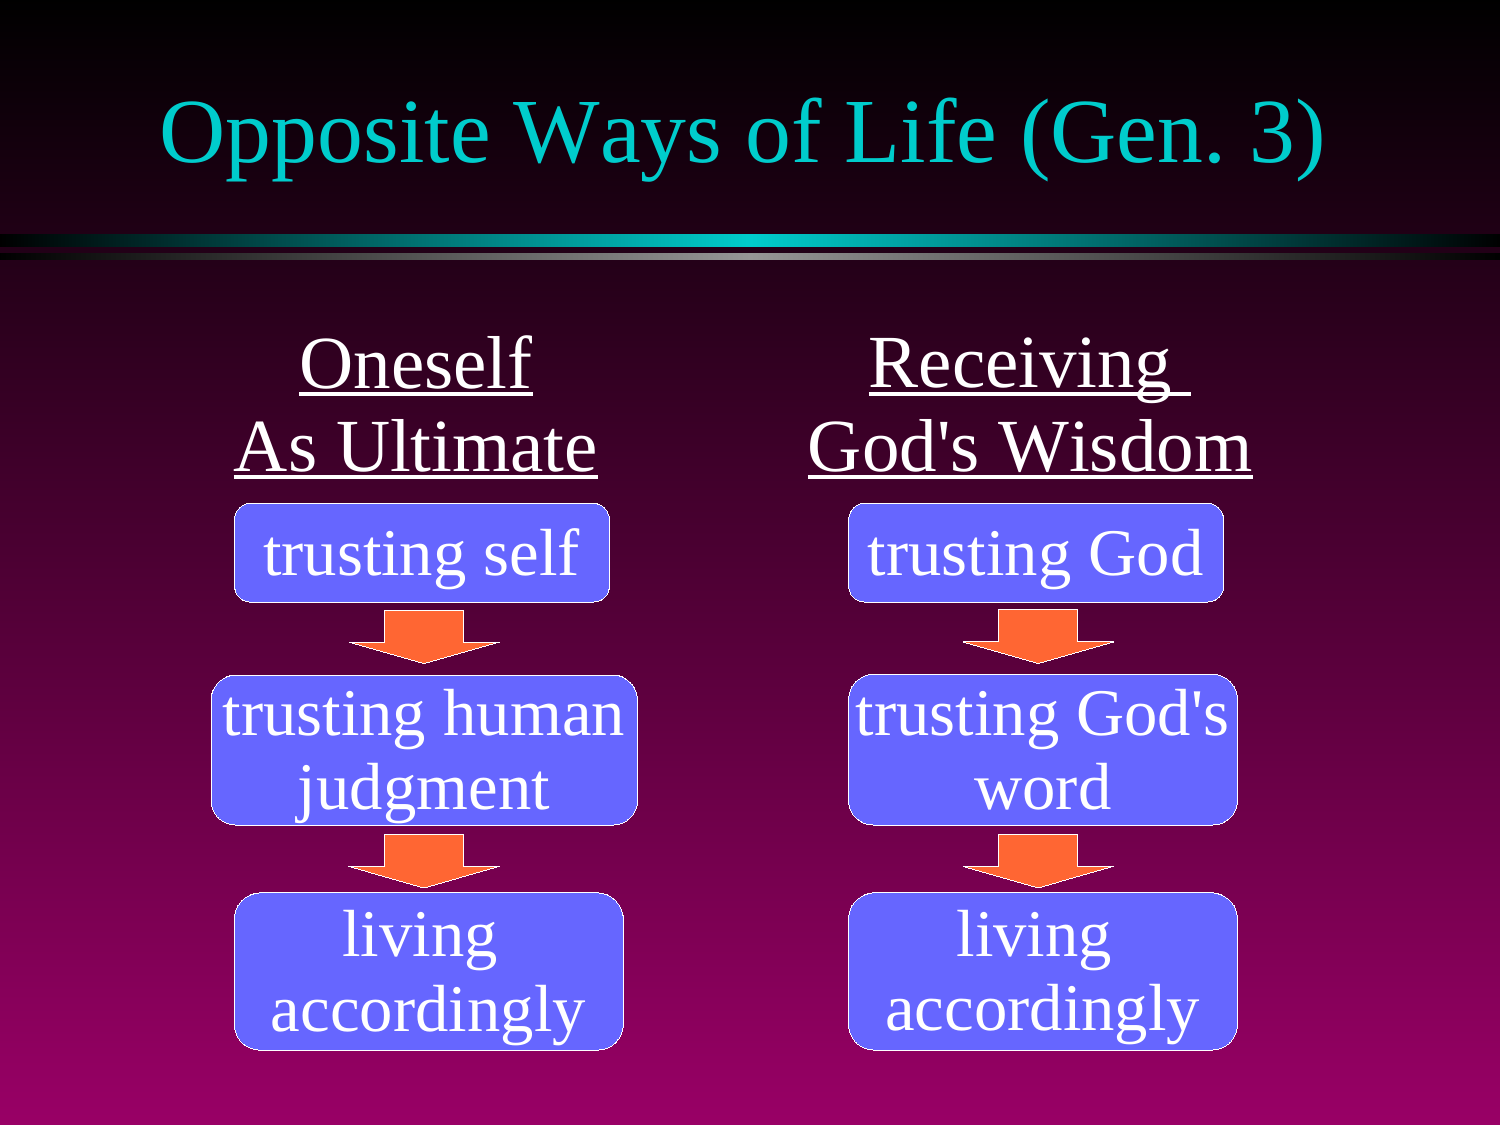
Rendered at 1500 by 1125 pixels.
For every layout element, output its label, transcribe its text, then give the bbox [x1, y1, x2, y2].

text_box Receiving God's Wisdom [724, 313, 1338, 495]
text_box trusting God's word [848, 674, 1238, 826]
text_box [348, 834, 500, 888]
text_box Oneself As Ultimate [108, 313, 724, 495]
text_box living accordingly [848, 892, 1238, 1051]
text_box trusting God [848, 503, 1224, 603]
text_box [963, 609, 1114, 664]
text_box [349, 610, 500, 664]
text_box trusting human judgment [211, 675, 638, 826]
text_box living accordingly [234, 892, 624, 1051]
text_box [963, 834, 1114, 888]
title Opposite Ways of Life (Gen. 3) [187, 56, 1463, 244]
text_box trusting self [234, 503, 610, 603]
